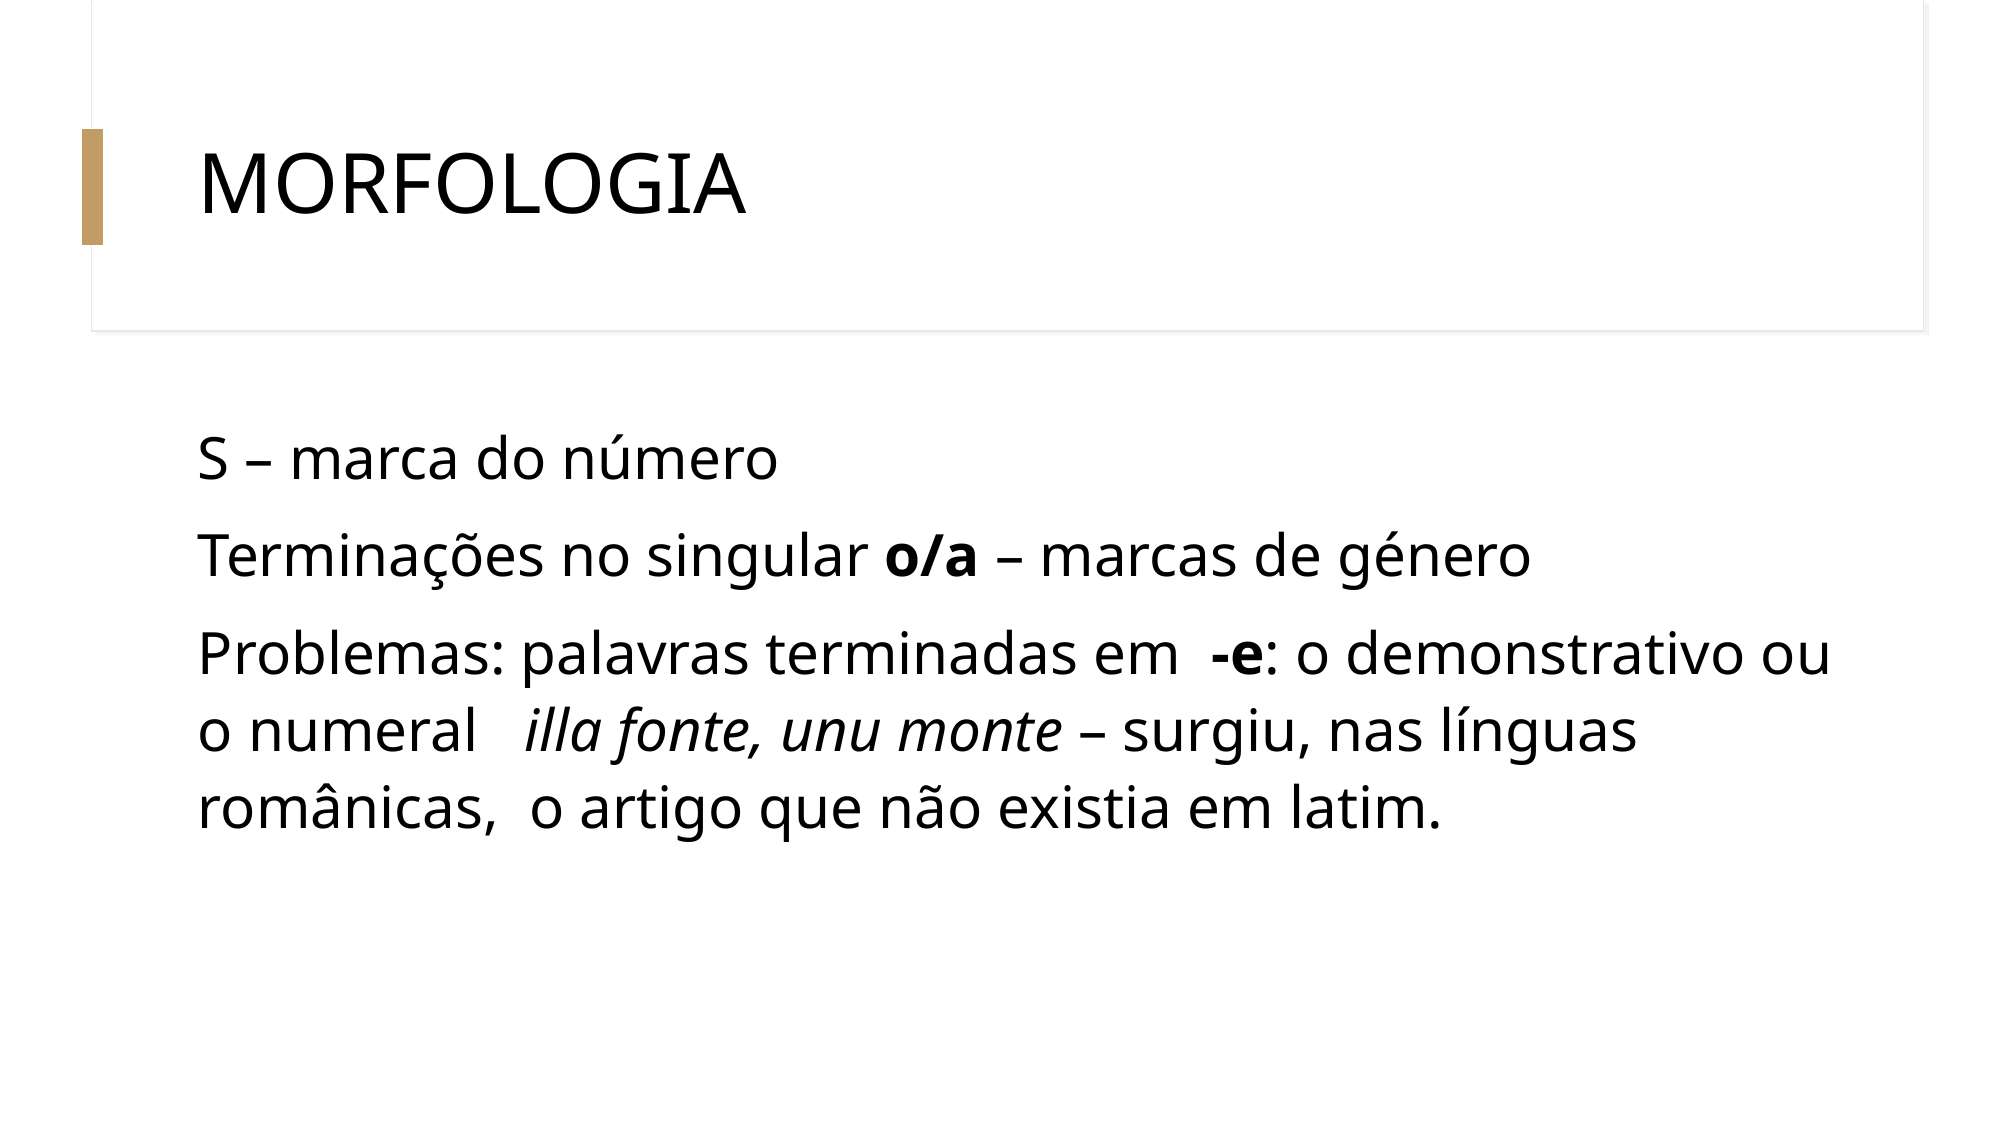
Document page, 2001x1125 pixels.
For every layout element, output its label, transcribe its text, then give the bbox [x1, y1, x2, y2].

list S – marca do número Terminações no singular o/a – marcas de género Problemas: palavras terminadas em -e: o demonstrativo ou o numeral illa fonte, unu monte – surgiu, nas línguas românicas, o artigo que não existia em latim. [183, 406, 1852, 1013]
title MORFOLOGIA [183, 90, 1852, 284]
